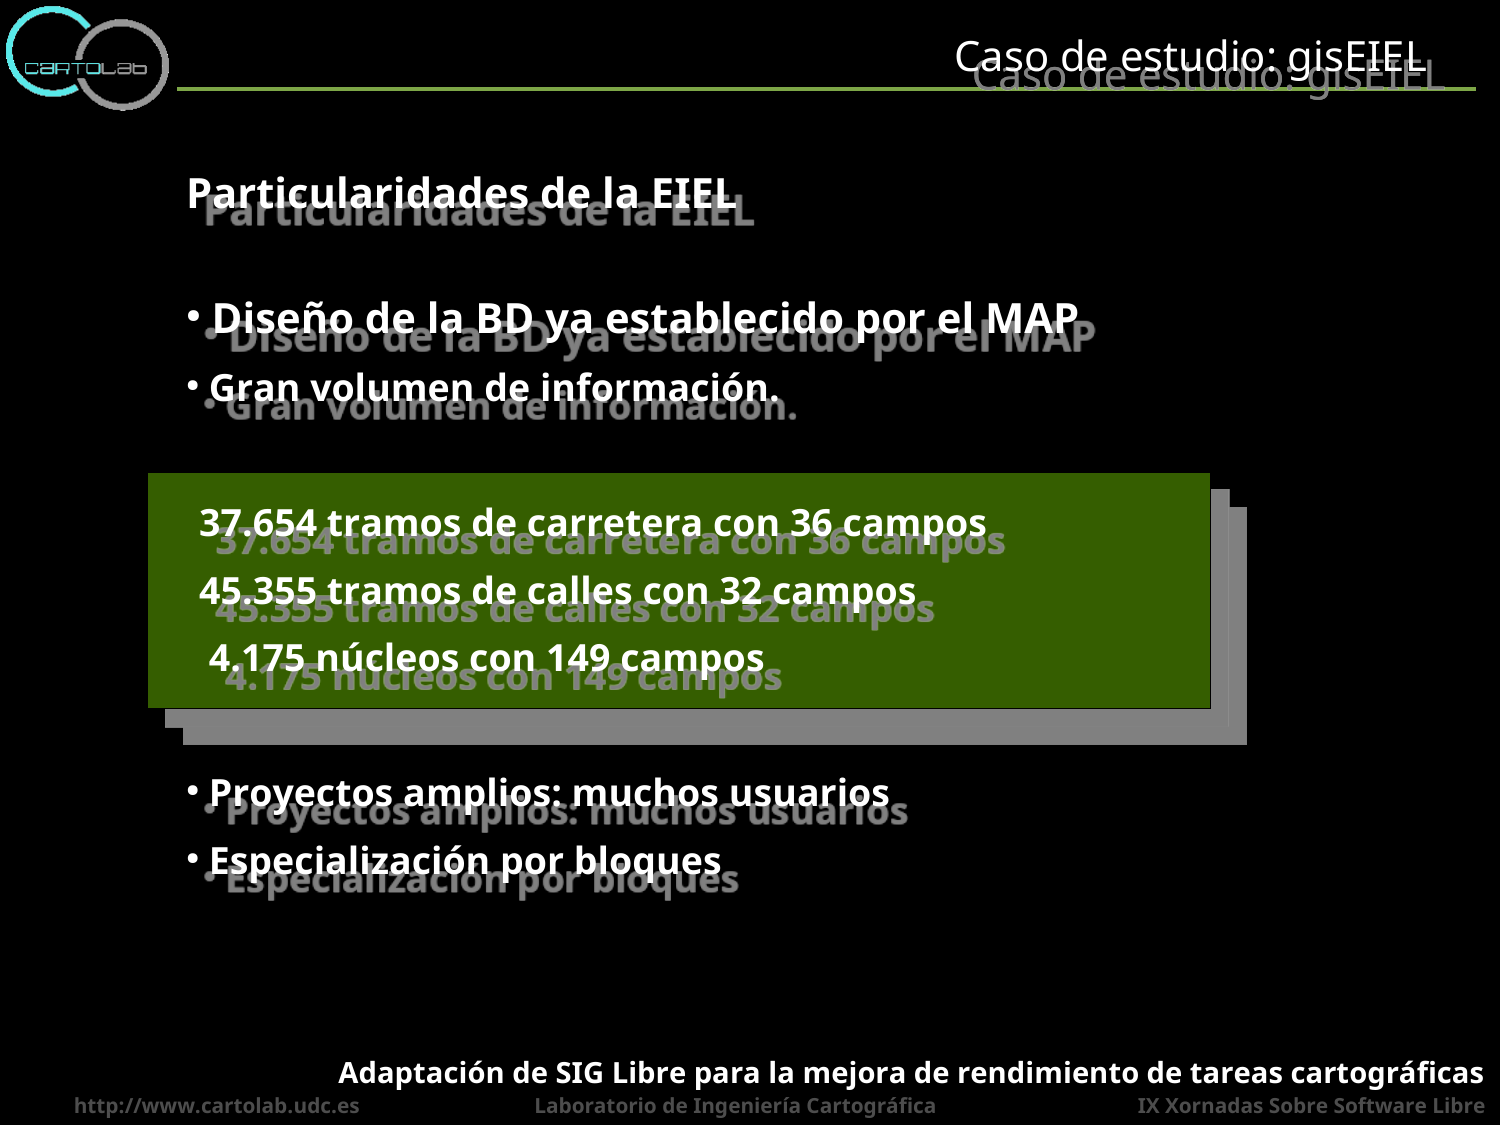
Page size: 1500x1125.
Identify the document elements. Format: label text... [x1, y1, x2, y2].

text_box Caso de estudio: gisEIEL [939, 22, 1490, 88]
text_box [147, 472, 171, 709]
text_box Particularidades de la EIEL Diseño de la BD ya establecido por el MAP Gran volumen de información. 37.654 tramos de carretera con 36 campos 45.355 tramos de calles con 32 campos 4.175 núcleos con 149 campos Proyectos amplios: muchos usuarios Especialización por bloques [171, 159, 1441, 916]
